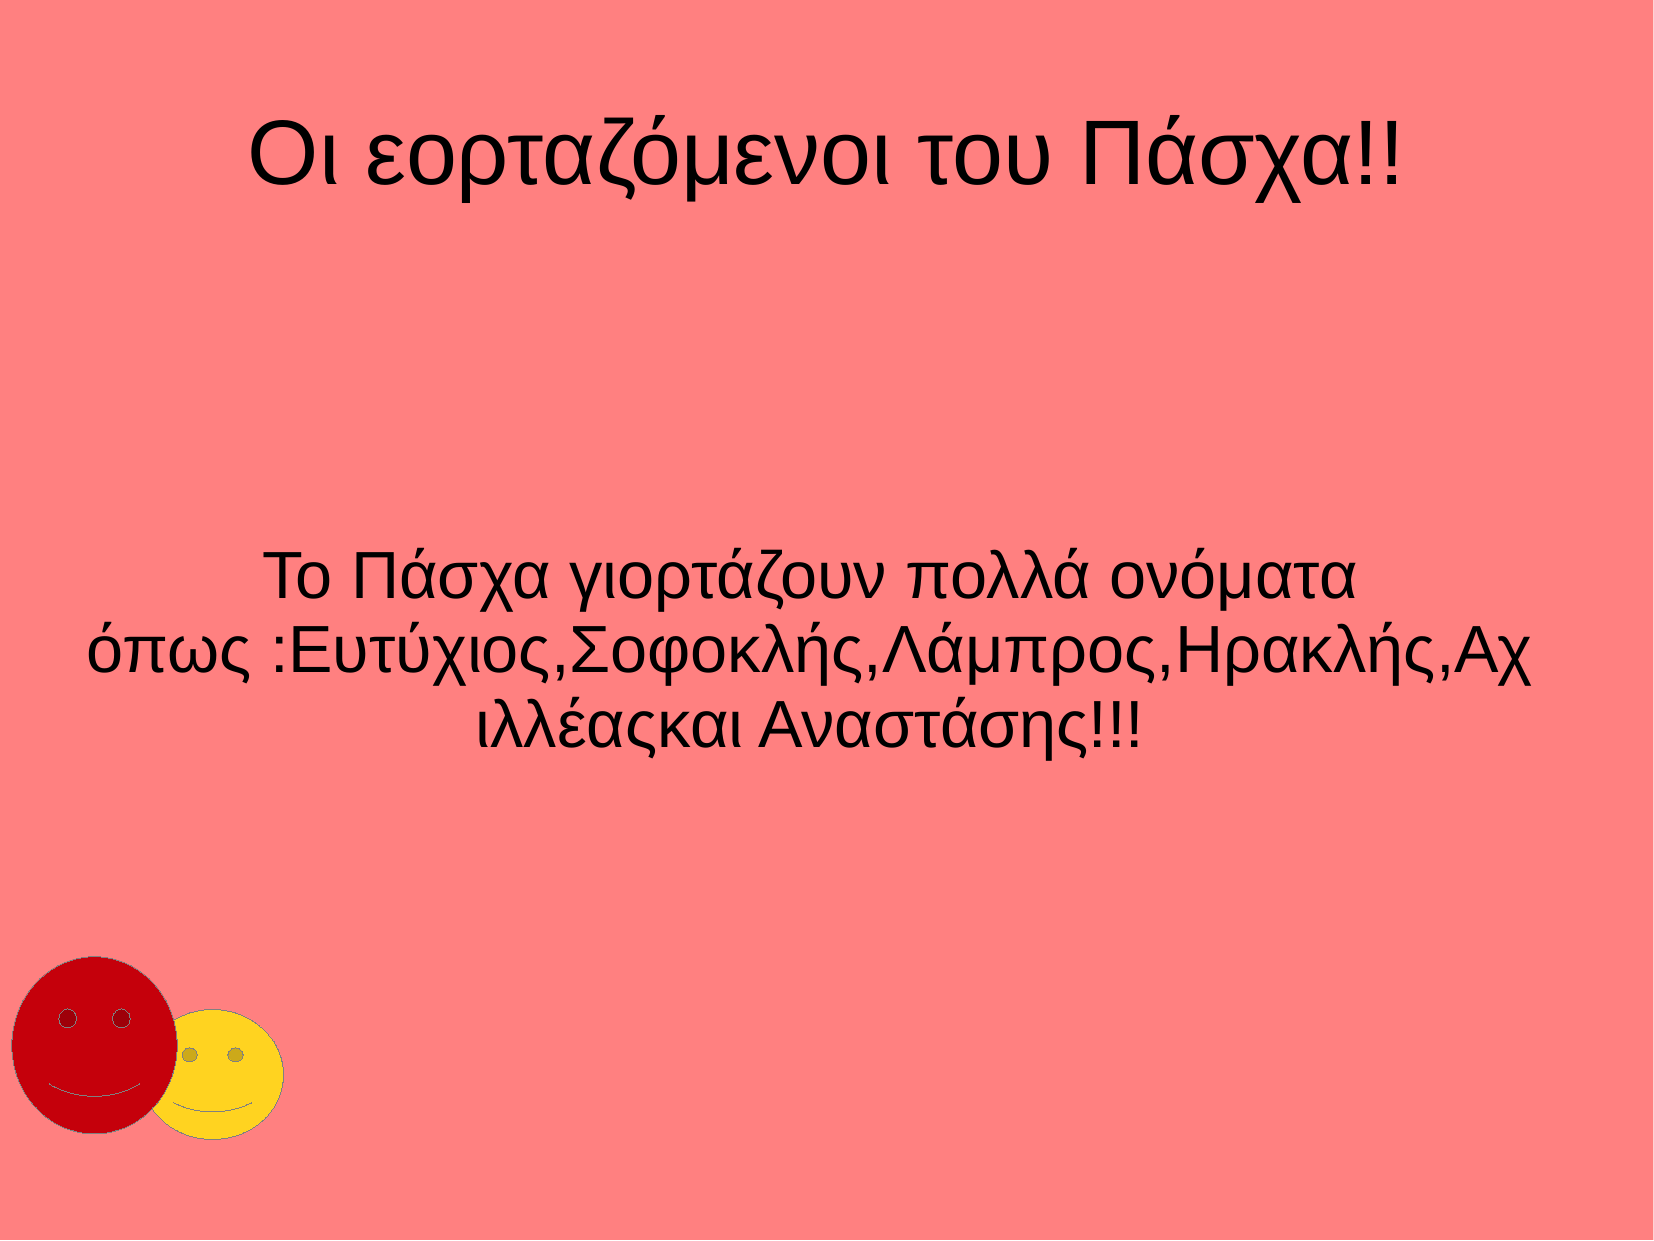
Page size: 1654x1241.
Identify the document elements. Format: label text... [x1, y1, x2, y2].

text_box [11, 956, 284, 1140]
subtitle Το Πάσχα γιορτάζουν πολλά ονόματα όπως :Ευτύχιος,Σοφοκλής,Λάμπρος,Ηρακλής,Αχιλλέαςκαι Αναστάσης!!! [82, 290, 1538, 1010]
title Οι εορταζόμενοι του Πάσχα!! [82, 49, 1571, 257]
